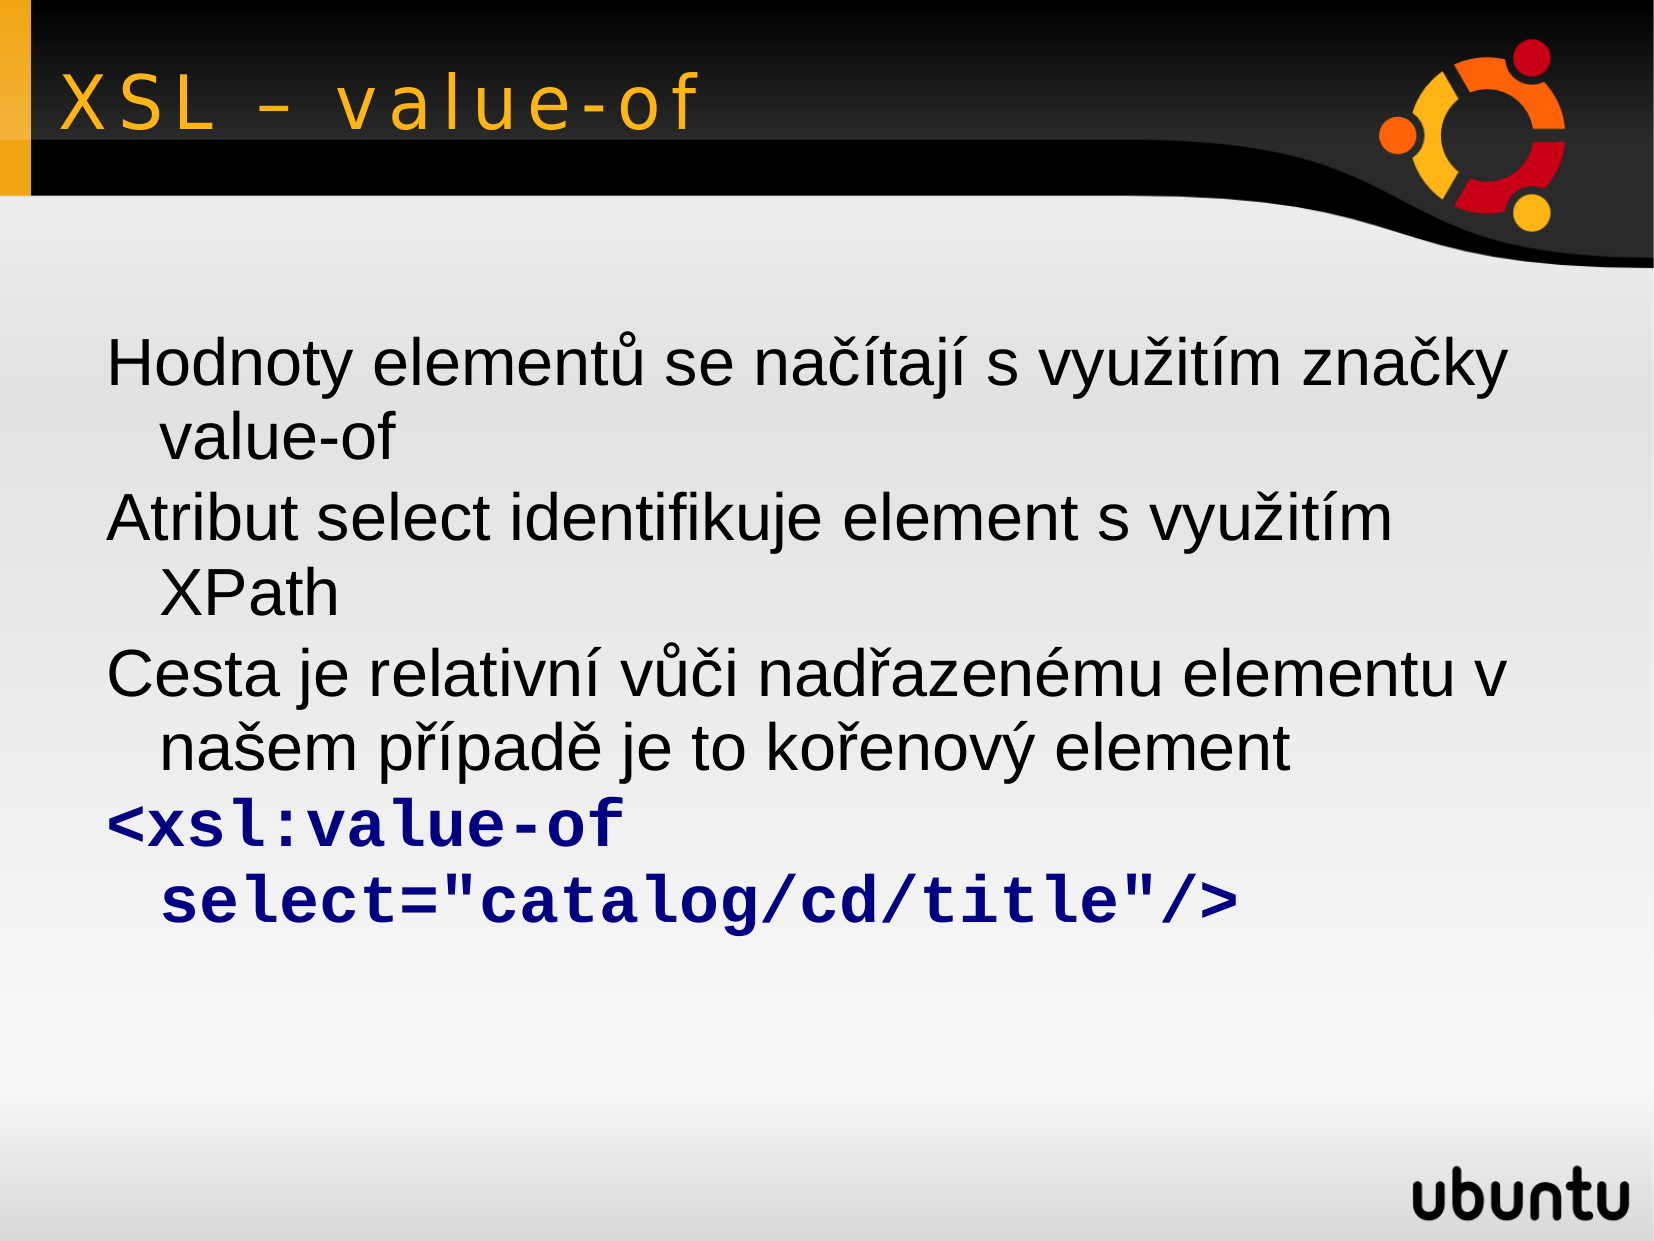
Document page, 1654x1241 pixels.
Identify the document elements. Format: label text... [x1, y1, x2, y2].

title XSL – value-of [59, 29, 1270, 178]
picture [0, 0, 1654, 1241]
list Hodnoty elementů se načítají s využitím značky value-of Atribut select identifikuje element s využitím XPath Cesta je relativní vůči nadřazenému elementu v našem případě je to kořenový element <xsl:value-of select="catalog/cd/title"/> [88, 324, 1577, 1144]
